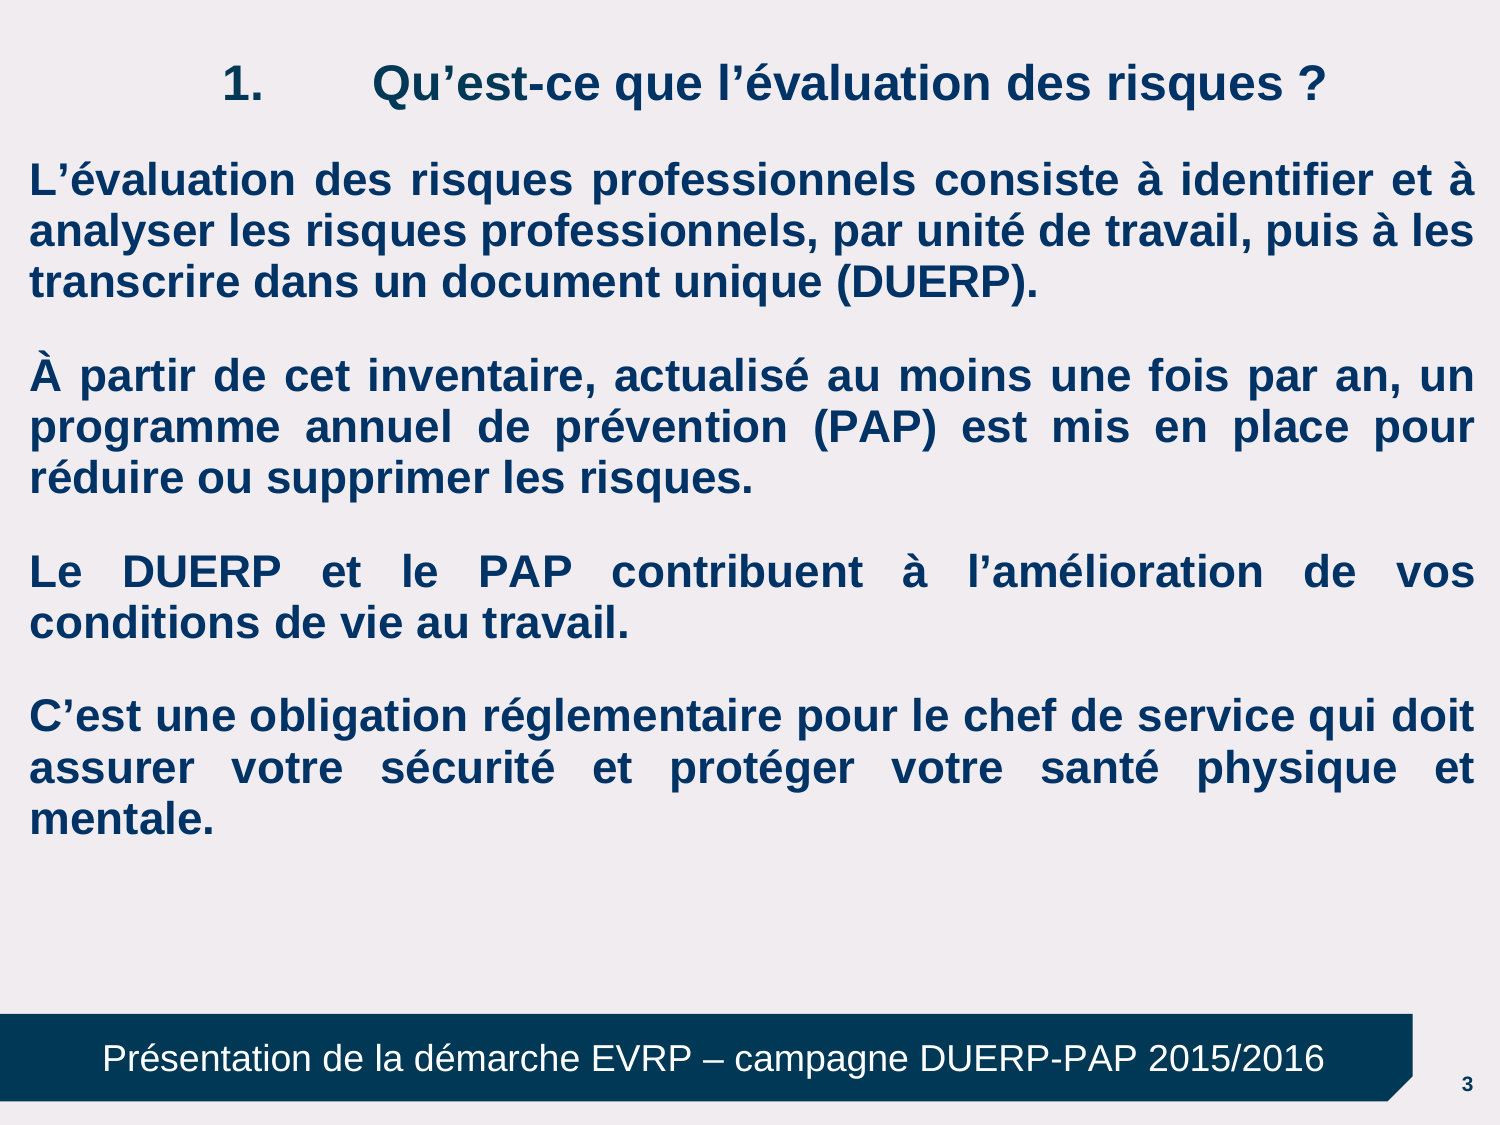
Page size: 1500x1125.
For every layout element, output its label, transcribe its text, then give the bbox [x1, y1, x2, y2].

title 1. Qu’est‐ce que l’évaluation des risques ? [118, 29, 1434, 141]
list L’évaluation des risques professionnels consiste à identifier et à analyser les risques professionnels, par unité de travail, puis à les transcrire dans un document unique (DUERP). À partir de cet inventaire, actualisé au moins une fois par an, un programme annuel de prévention (PAP) est mis en place pour réduire ou supprimer les risques. Le DUERP et le PAP contribuent à l’amélioration de vos conditions de vie au travail. C’est une obligation réglementaire pour le chef de service qui doit assurer votre sécurité et protéger votre santé physique et mentale. [29, 153, 1477, 926]
